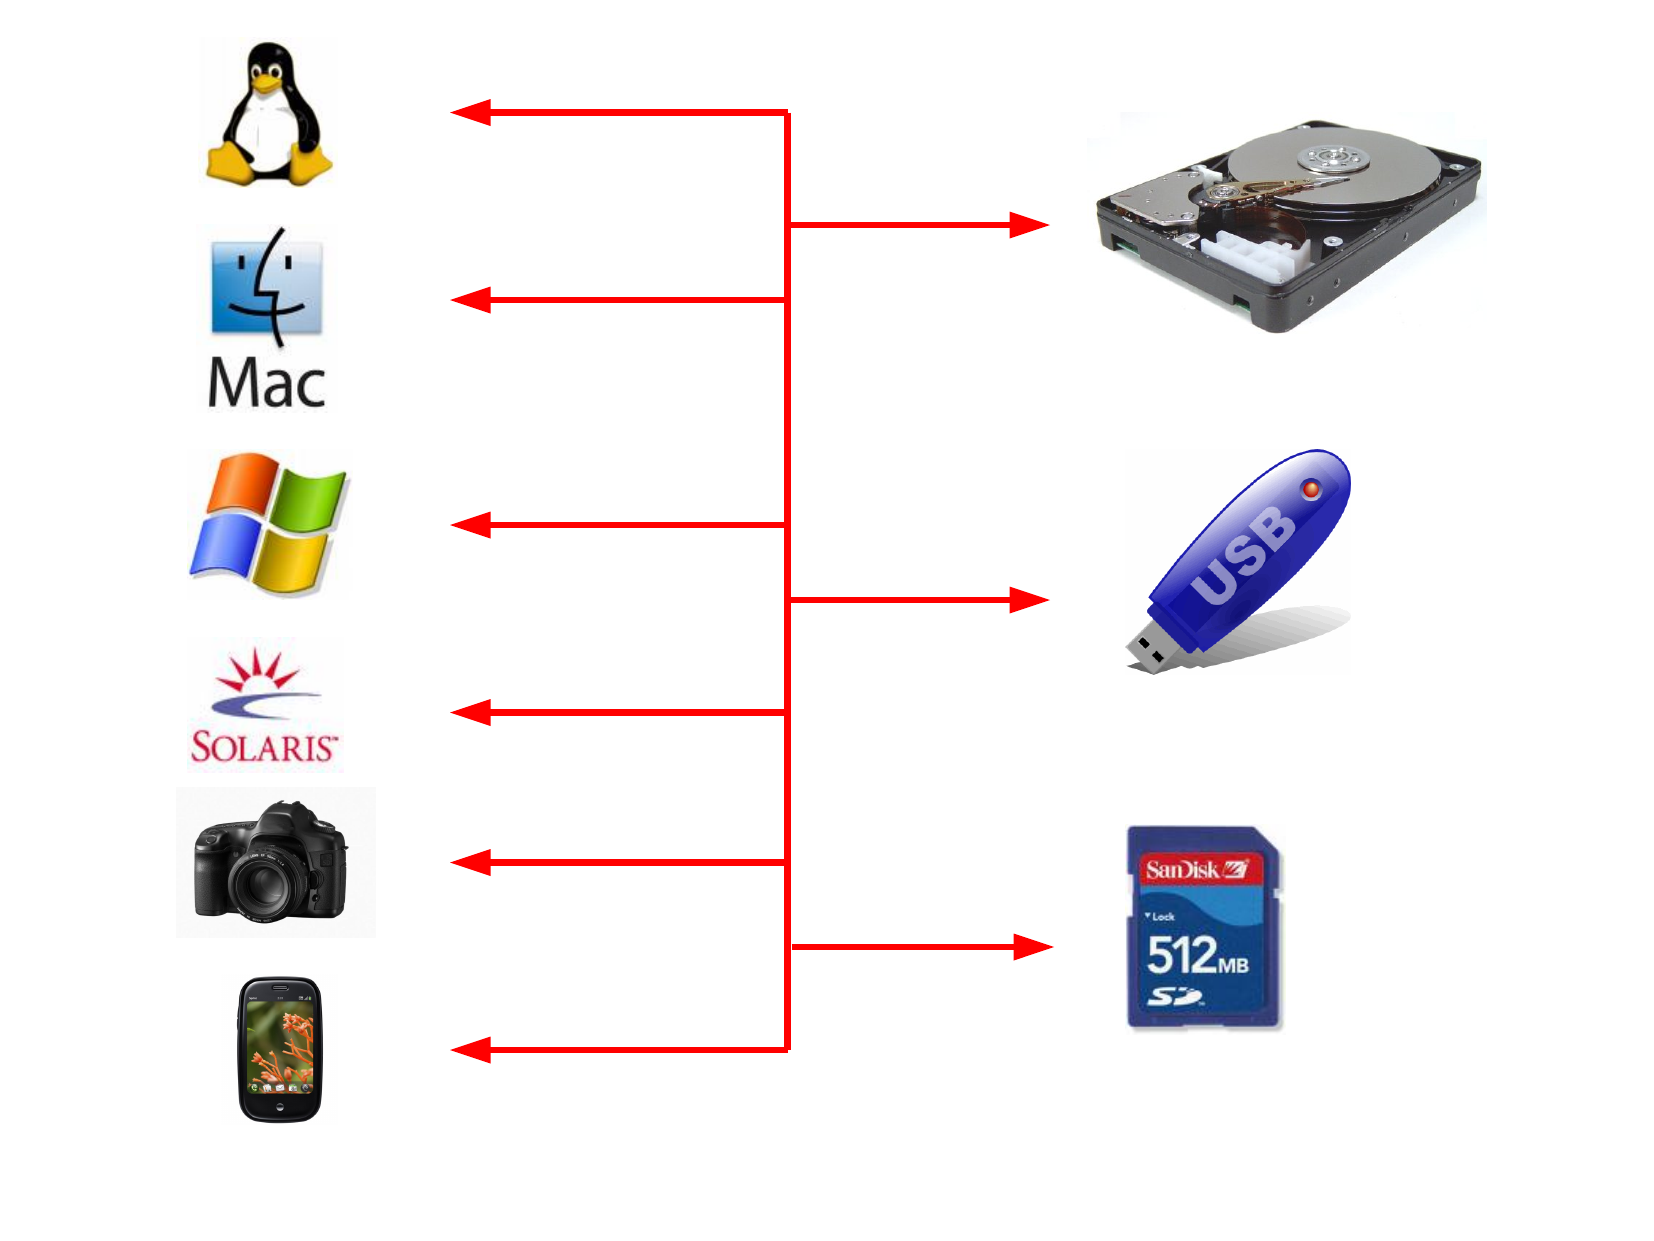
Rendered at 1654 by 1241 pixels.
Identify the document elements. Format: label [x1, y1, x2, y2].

picture [187, 449, 353, 601]
picture [1125, 824, 1286, 1036]
picture [198, 37, 338, 188]
picture [187, 637, 344, 773]
picture [196, 224, 338, 413]
picture [221, 974, 338, 1126]
picture [176, 787, 376, 938]
picture [1087, 112, 1487, 338]
picture [1125, 449, 1351, 676]
